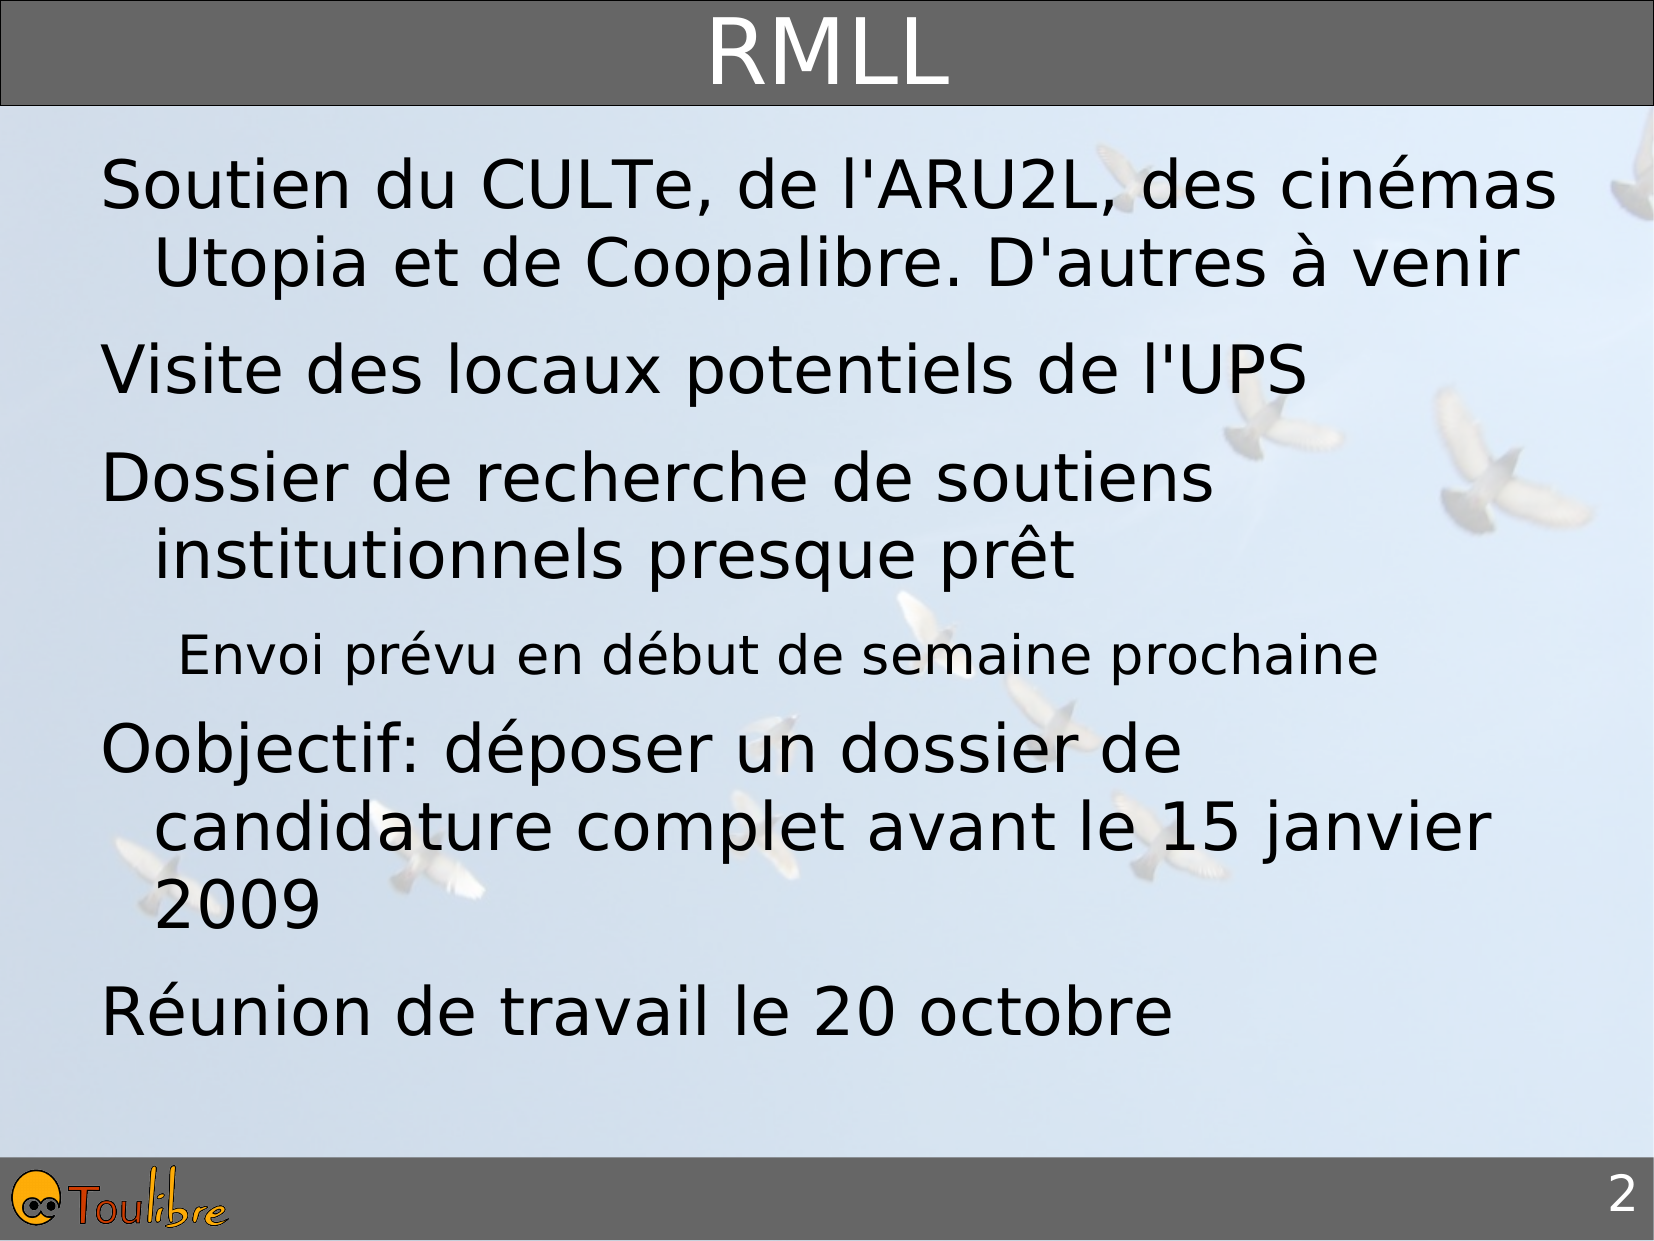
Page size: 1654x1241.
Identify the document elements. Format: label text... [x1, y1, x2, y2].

list Soutien du CULTe, de l'ARU2L, des cinémas Utopia et de Coopalibre. D'autres à venir Visite des locaux potentiels de l'UPS Dossier de recherche de soutiens institutionnels presque prêt Envoi prévu en début de semaine prochaine Oobjectif: déposer un dossier de candidature complet avant le 15 janvier 2009 Réunion de travail le 20 octobre [82, 146, 1571, 1130]
title RMLL [0, 0, 1654, 107]
picture [11, 1165, 229, 1228]
